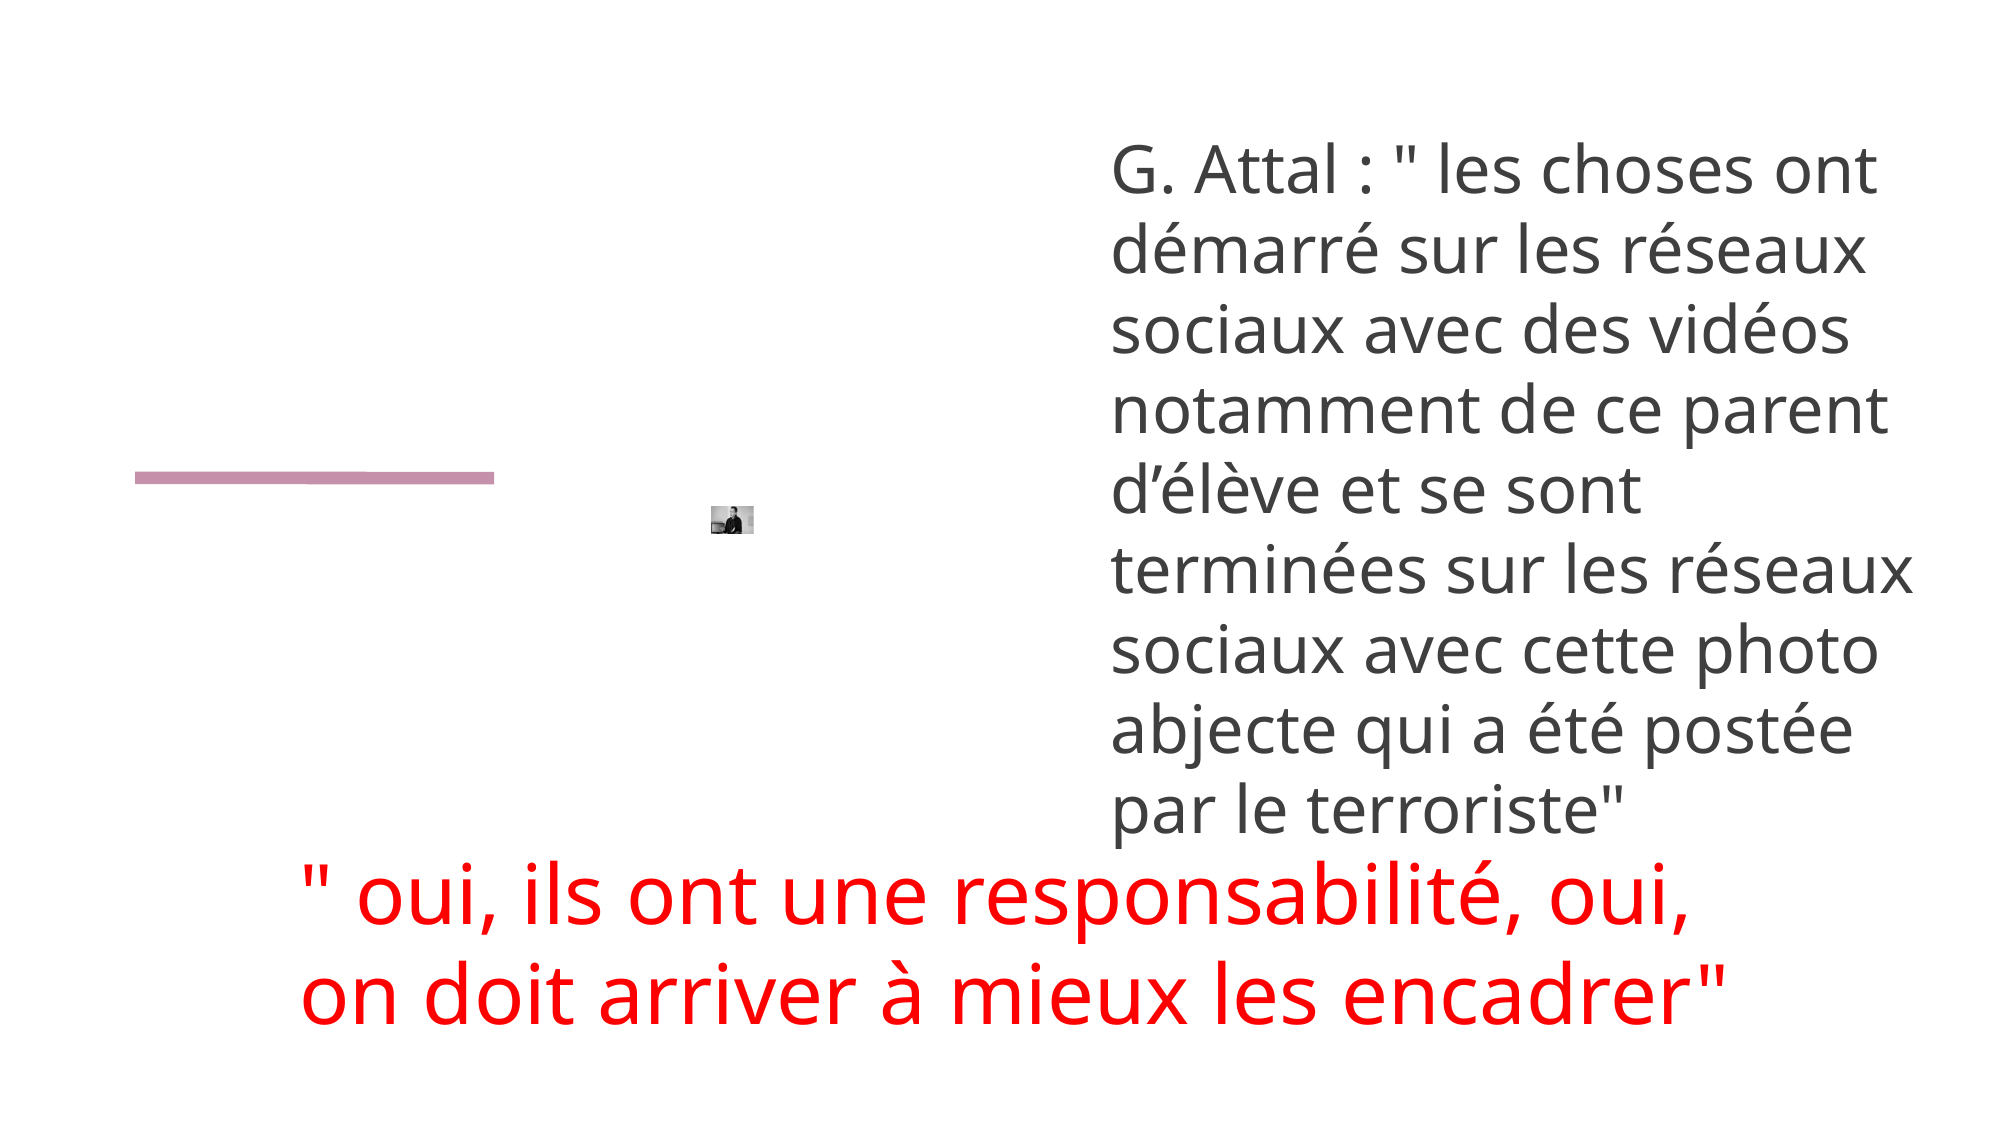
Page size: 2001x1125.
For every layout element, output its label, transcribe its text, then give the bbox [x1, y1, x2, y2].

picture [0, 118, 1045, 703]
text_box " oui, ils ont une responsabilité, oui, on doit arriver à mieux les encadrer" [284, 833, 1754, 1052]
text_box G. Attal : " les choses ont démarré sur les réseaux sociaux avec des vidéos notamment de ce parent d’élève et se sont terminées sur les réseaux sociaux avec cette photo abjecte qui a été postée par le terroriste" [1095, 119, 1985, 781]
